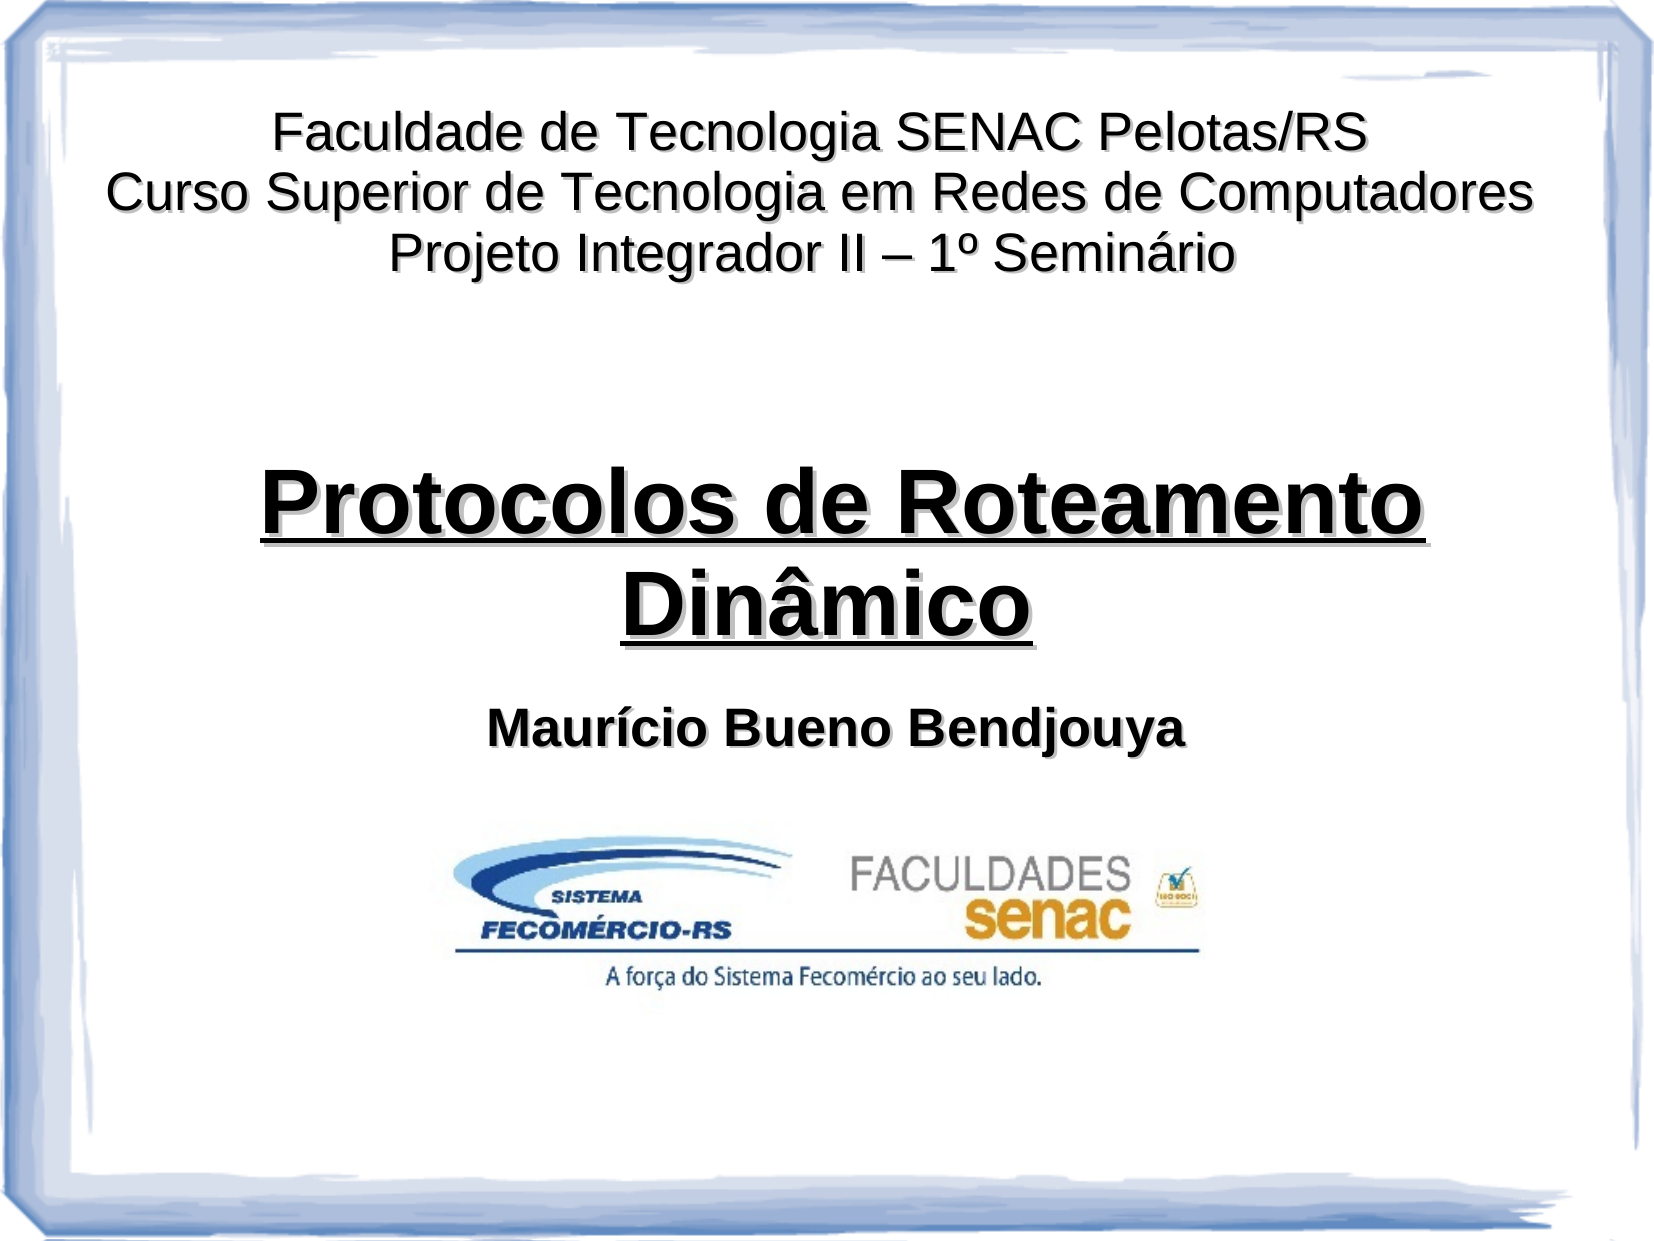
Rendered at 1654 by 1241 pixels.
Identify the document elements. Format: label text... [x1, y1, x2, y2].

picture [0, 0, 1654, 1241]
text_box Protocolos de Roteamento Dinâmico Maurício Bueno Bendjouya [118, 442, 1536, 797]
title Faculdade de Tecnologia SENAC Pelotas/RS Curso Superior de Tecnologia em Redes de Computadores Projeto Integrador II – 1º Seminário [76, 88, 1565, 296]
